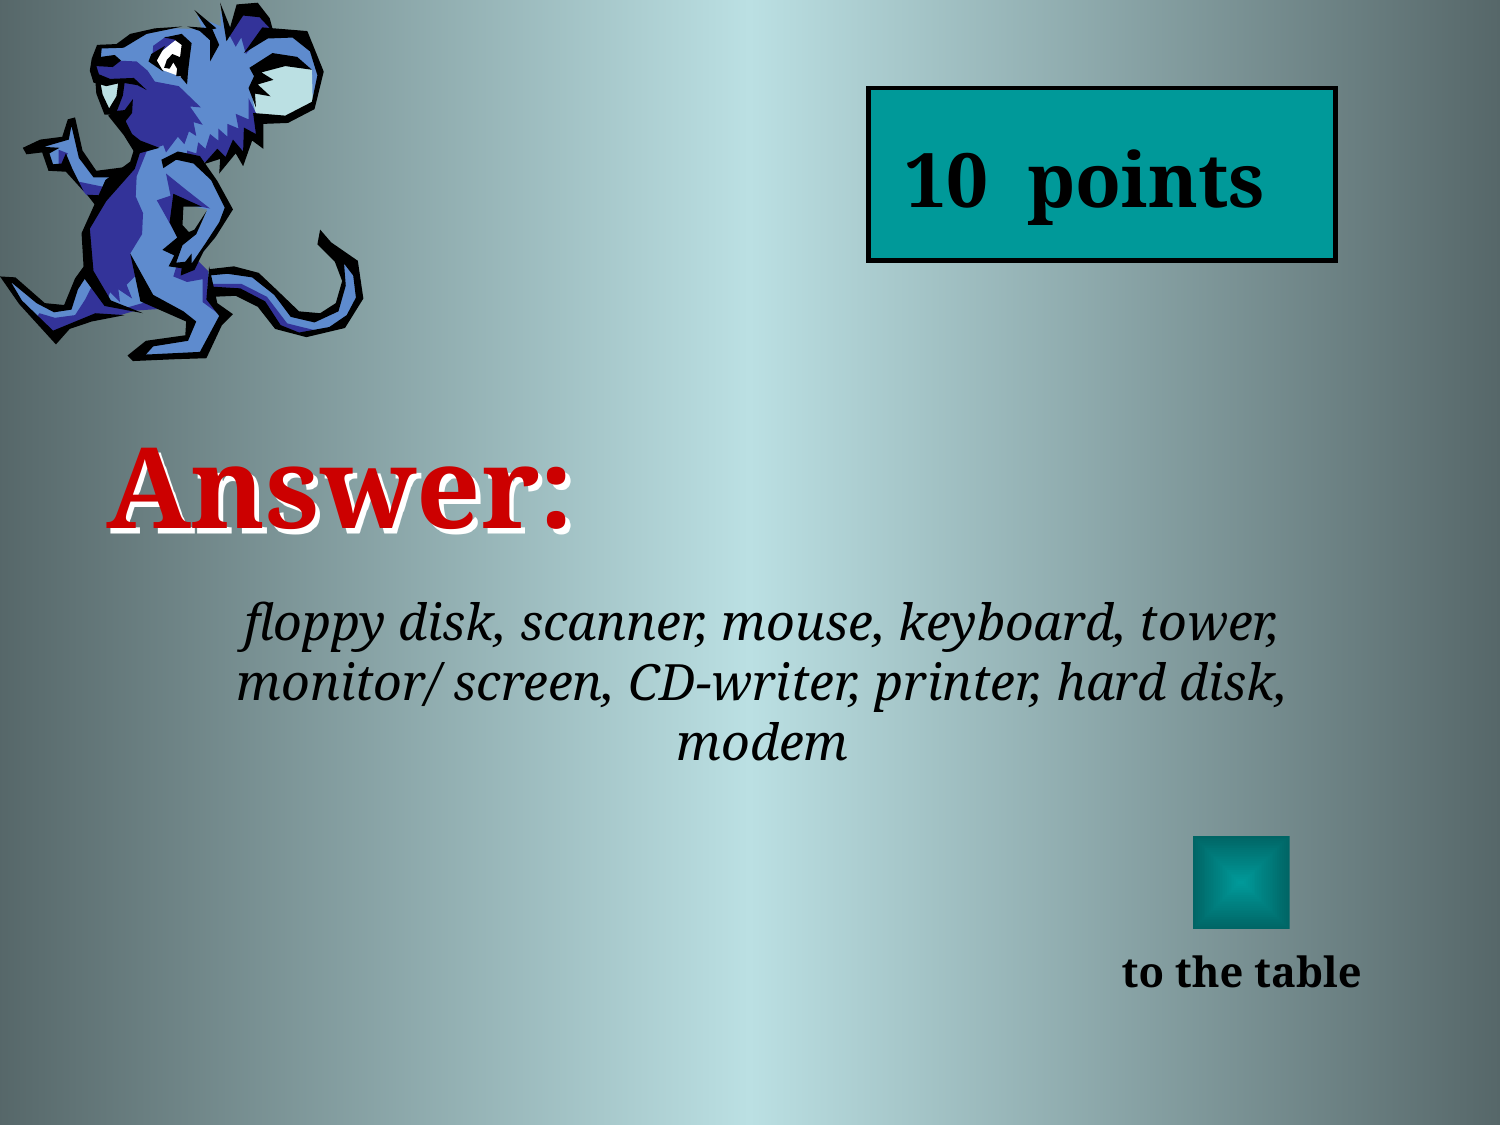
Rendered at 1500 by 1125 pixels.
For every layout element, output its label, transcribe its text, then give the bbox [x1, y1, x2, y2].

text_box floppy disk, scanner, mouse, keyboard, tower, monitor/ screen, CD-writer, printer, hard disk, modem [172, 583, 1353, 779]
text_box to the table [1067, 938, 1416, 1004]
text_box [868, 87, 1336, 261]
title Answer: [91, 391, 848, 577]
text_box [1193, 836, 1290, 929]
text_box 10 points [890, 124, 1303, 230]
